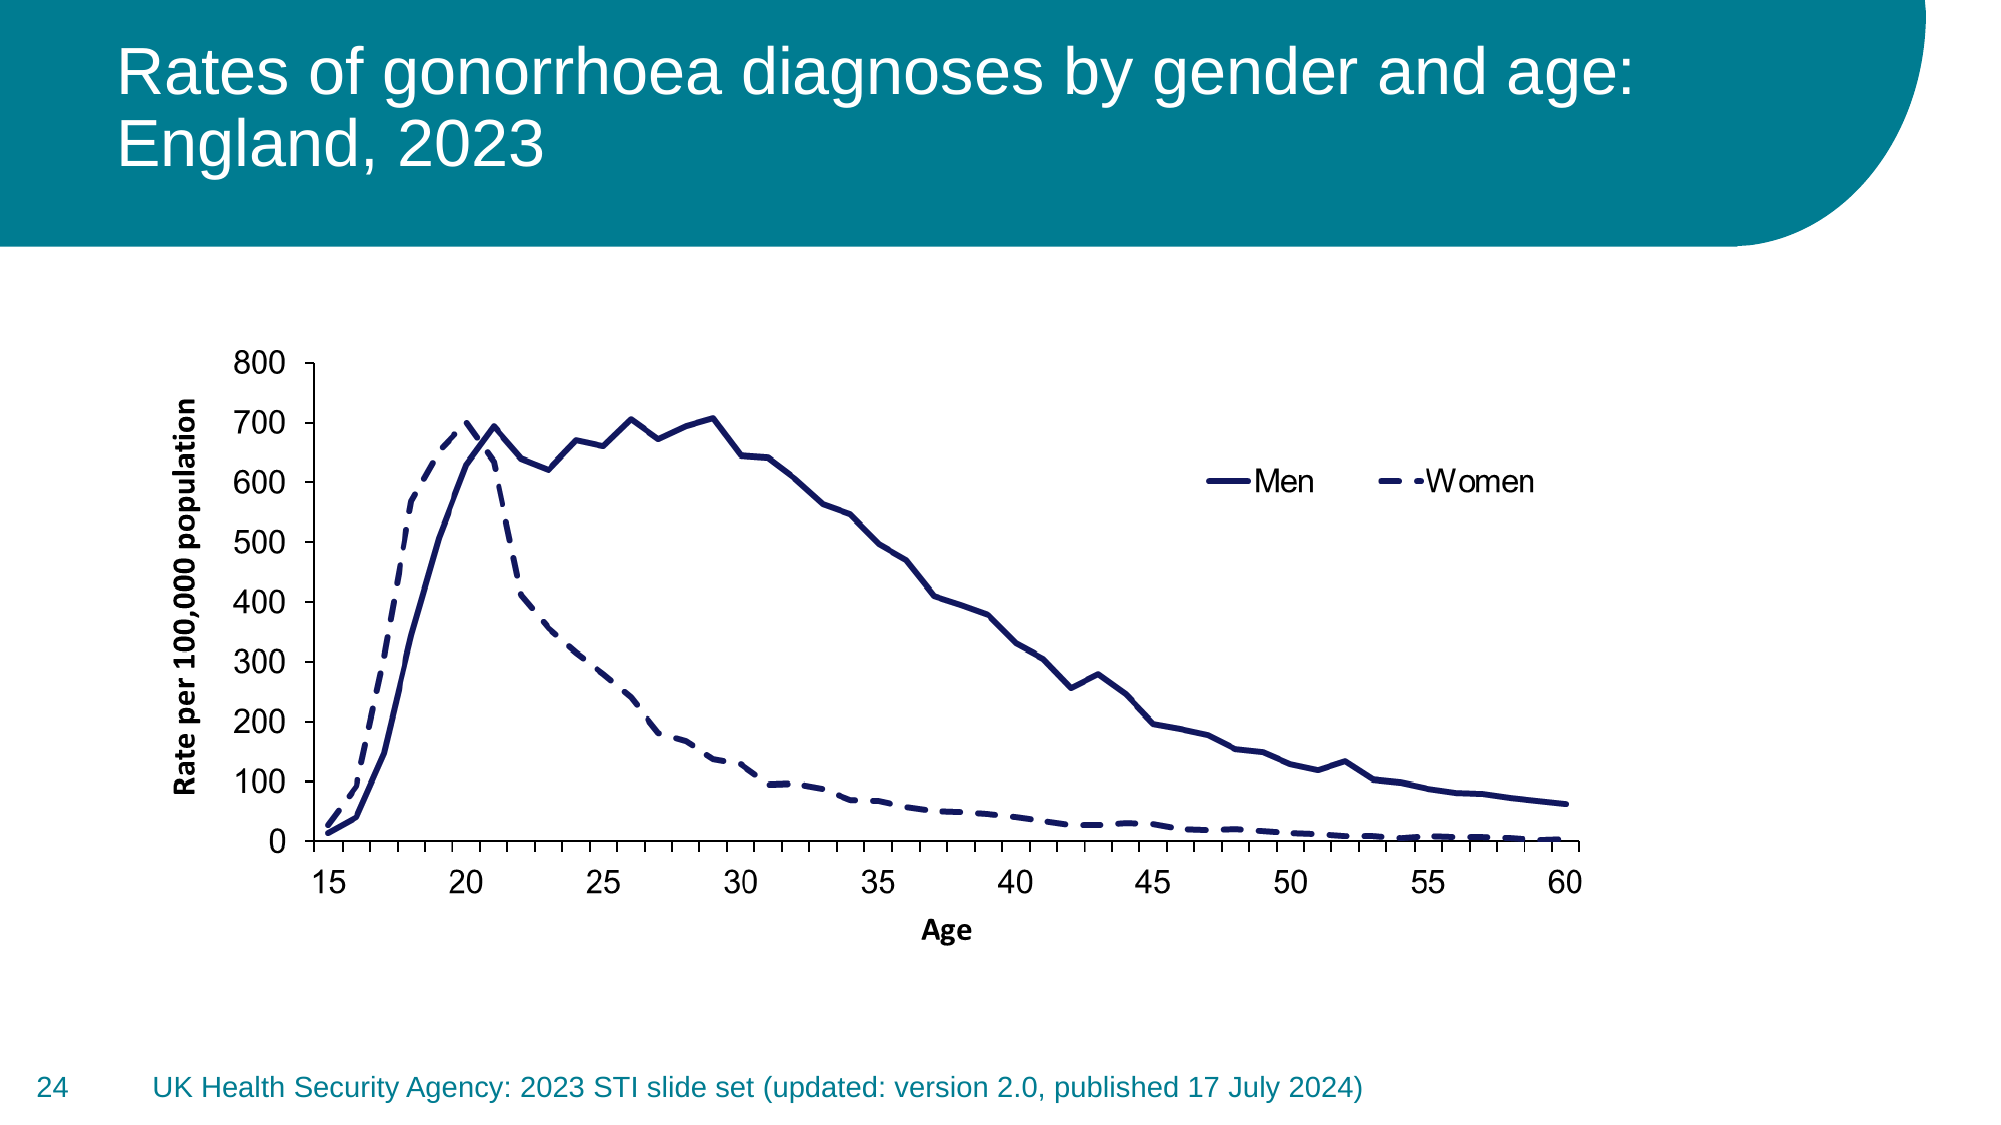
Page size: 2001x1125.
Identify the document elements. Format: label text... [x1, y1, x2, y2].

text_box [21, 1056, 120, 1117]
text_box UK Health Security Agency: 2023 STI slide set (updated: version 2.0, published 17 July 2024) [137, 1056, 1780, 1116]
picture [159, 329, 1622, 977]
title Rates of gonorrhoea diagnoses by gender and age: England, 2023 [101, 29, 1747, 189]
